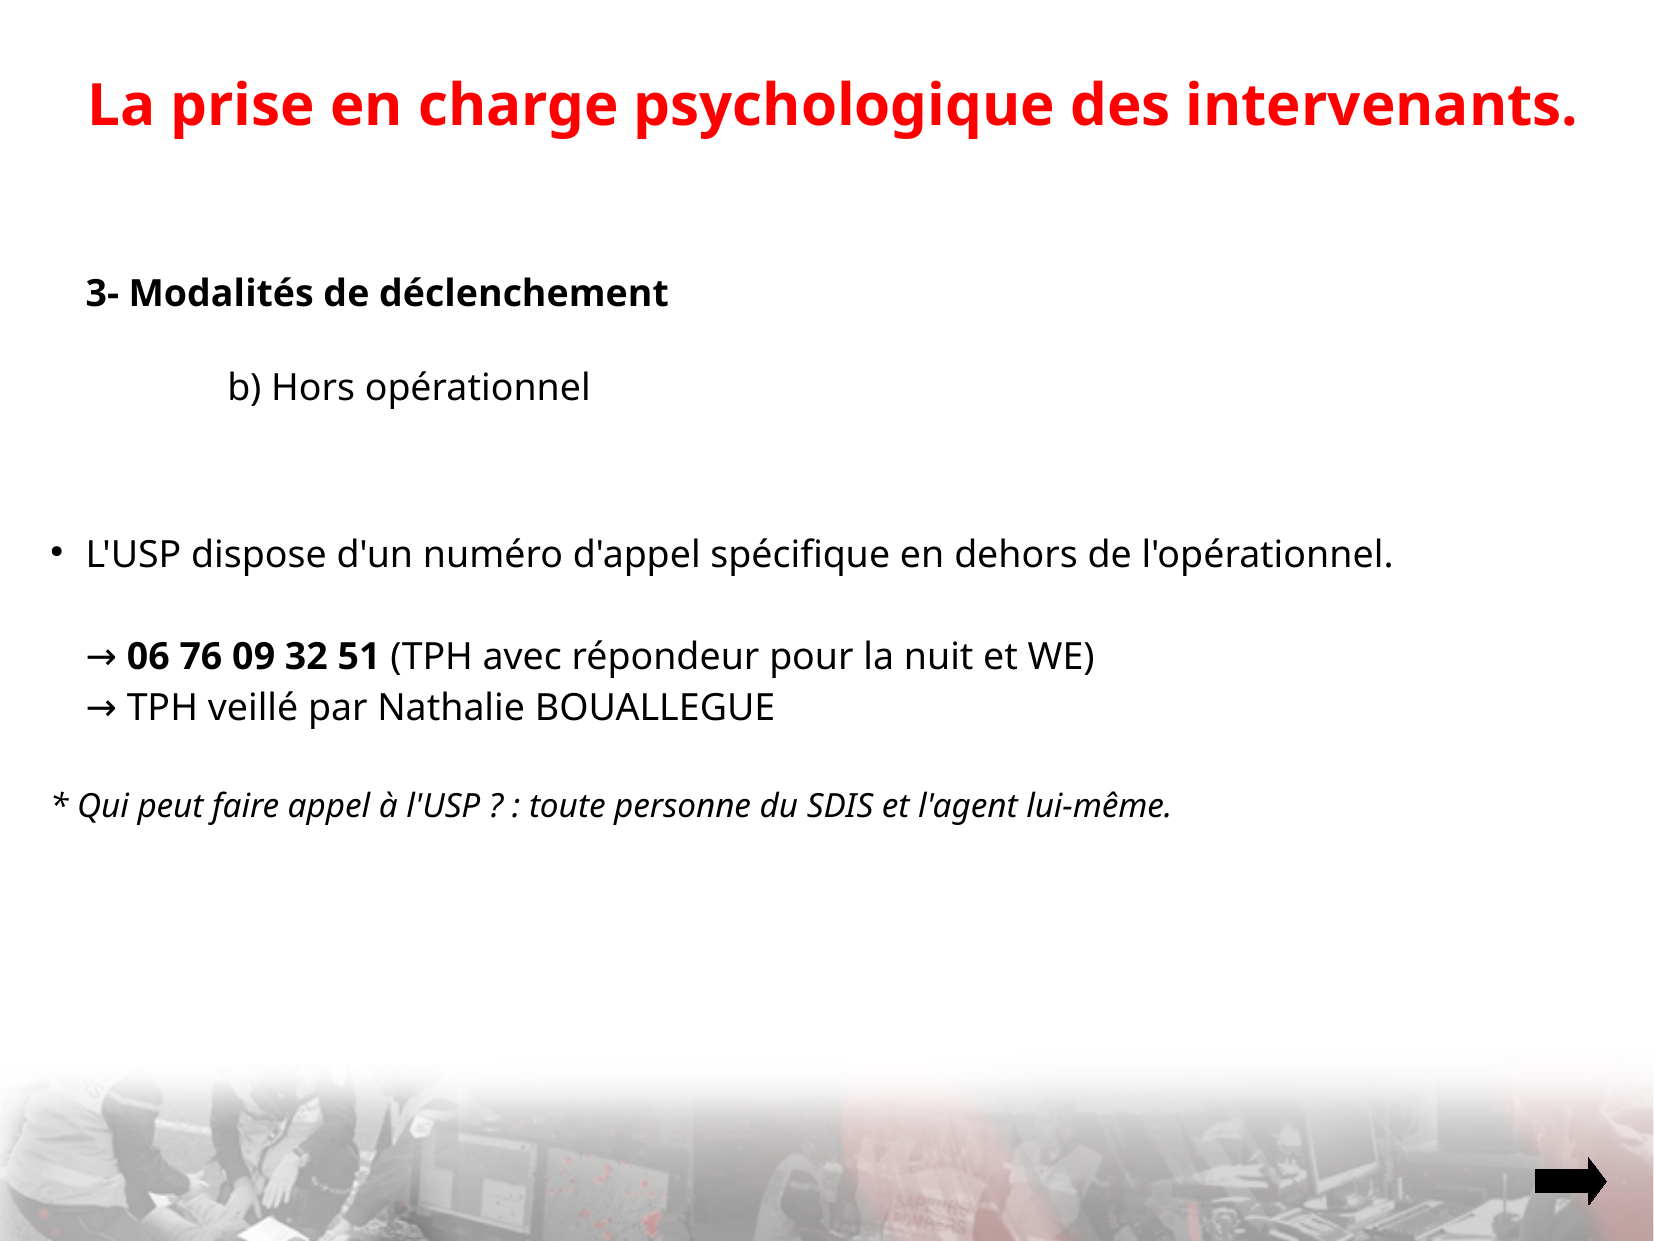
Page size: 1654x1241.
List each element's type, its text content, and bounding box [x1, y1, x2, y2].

text_box [1535, 1157, 1607, 1205]
title La prise en charge psychologique des intervenants. [35, 40, 1630, 166]
text_box 3- Modalités de déclenchement [70, 258, 1595, 319]
text_box L'USP dispose d'un numéro d'appel spécifique en dehors de l'opérationnel. → 06 76 09 32 51 (TPH avec répondeur pour la nuit et WE) → TPH veillé par Nathalie BOUALLEGUE * Qui peut faire appel à l'USP ? : toute personne du SDIS et l'agent lui-même. [35, 519, 1630, 806]
text_box b) Hors opérationnel [70, 353, 1595, 414]
picture [0, 2, 1654, 1241]
